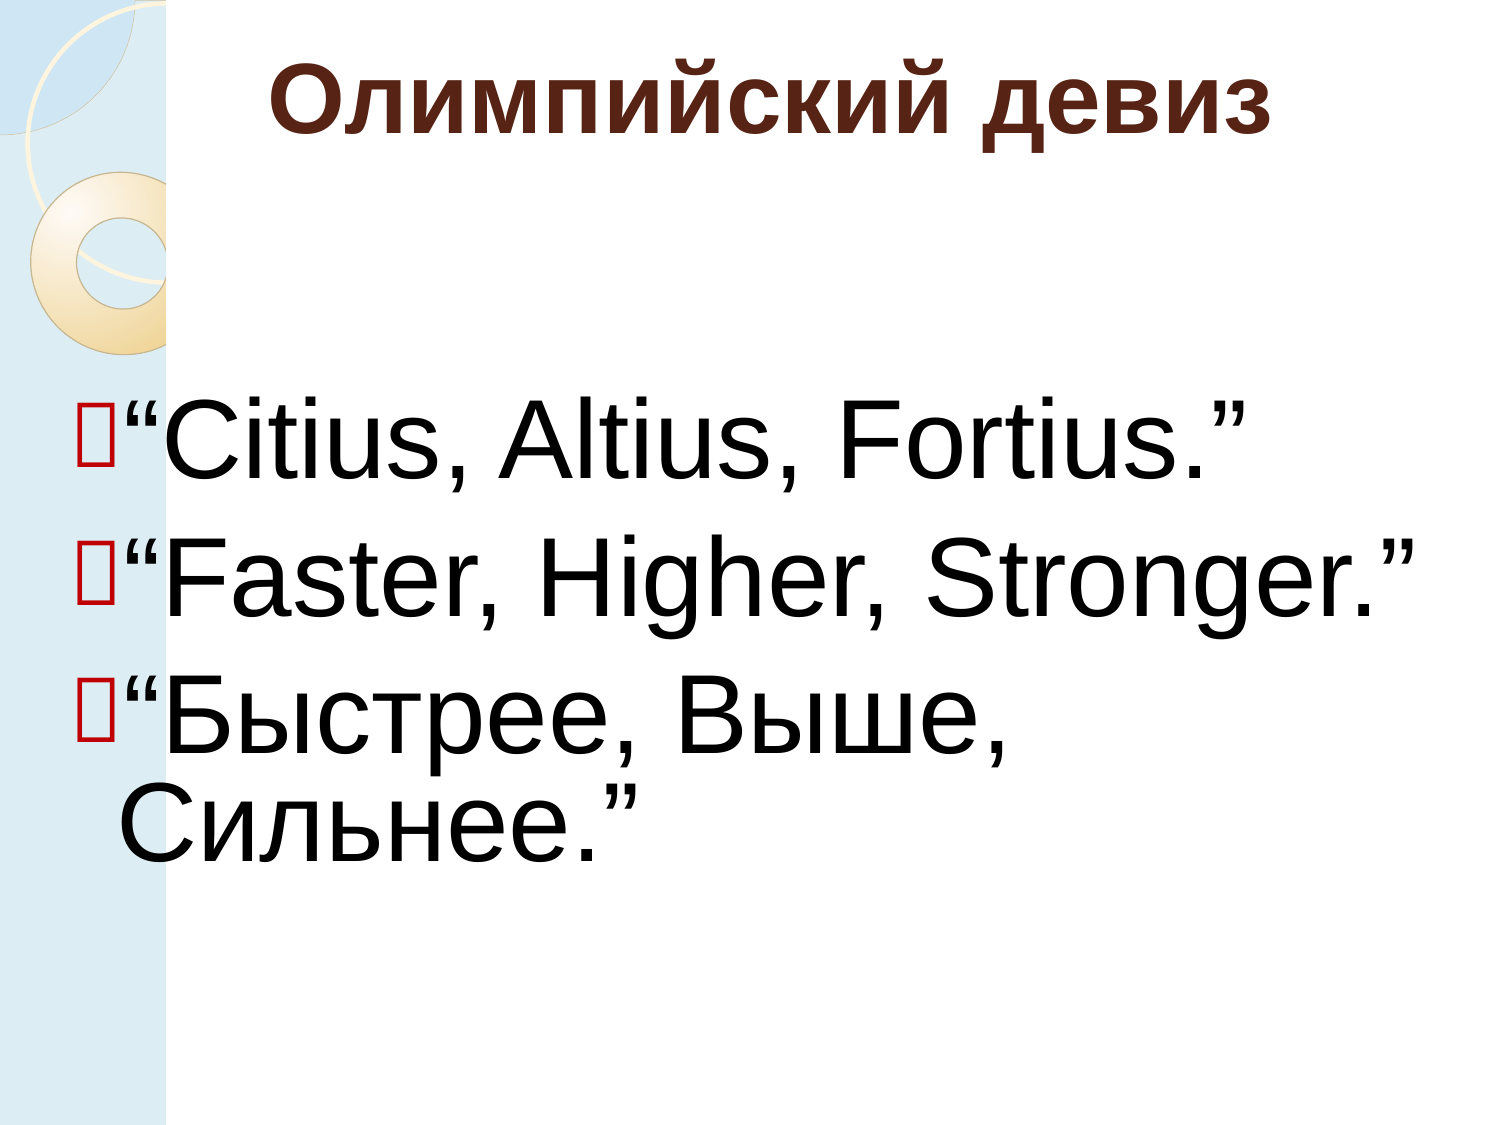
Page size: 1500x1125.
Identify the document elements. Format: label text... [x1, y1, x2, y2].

title Олимпийский девиз [75, 26, 1425, 233]
list “Citius, Altius, Fortius.” “Faster, Higher, Stronger.” “Быстрее, Выше, Сильнее.” [41, 385, 1447, 976]
